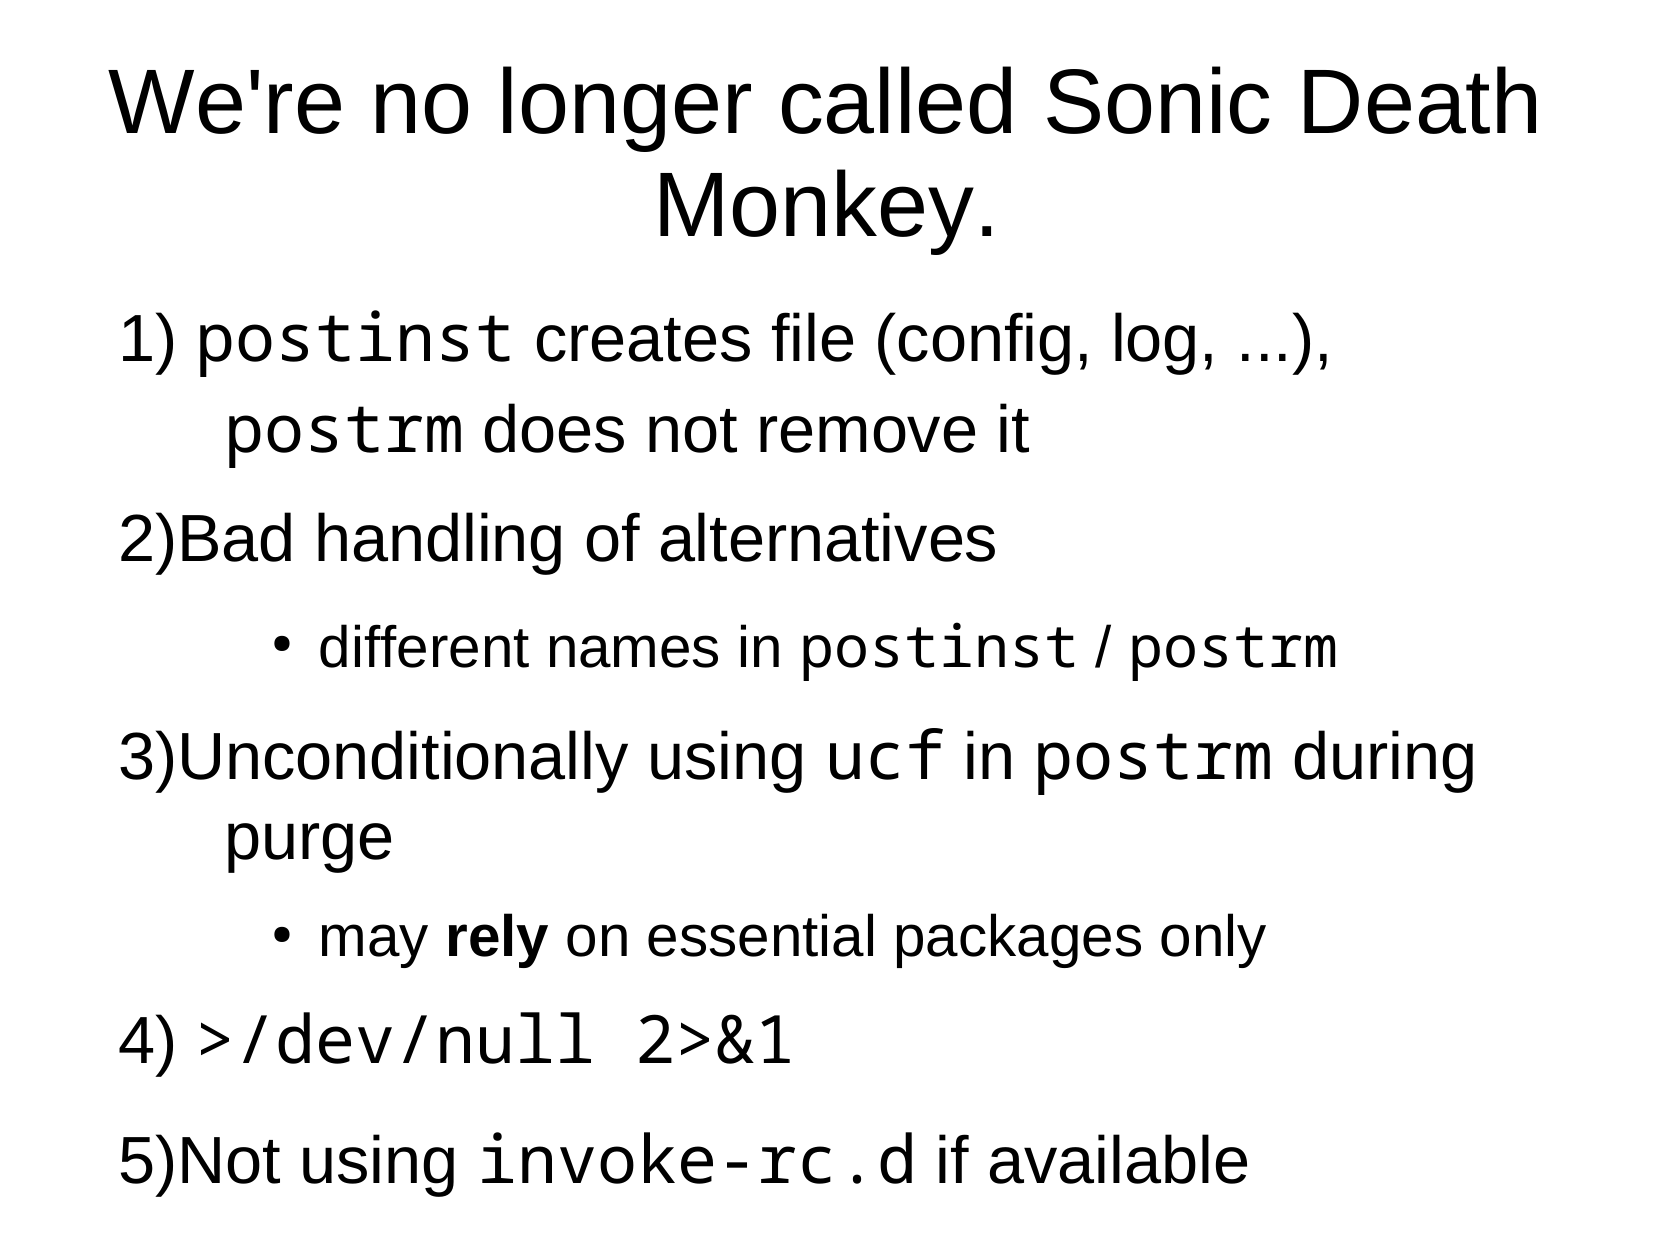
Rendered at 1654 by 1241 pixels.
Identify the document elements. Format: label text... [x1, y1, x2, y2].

list postinst creates file (config, log, ...), postrm does not remove it Bad handling of alternatives different names in postinst / postrm Unconditionally using ucf in postrm during purge may rely on essential packages only >/dev/null 2>&1 Not using invoke-rc.d if available [82, 290, 1571, 1109]
title We're no longer called Sonic Death Monkey. [82, 49, 1571, 257]
